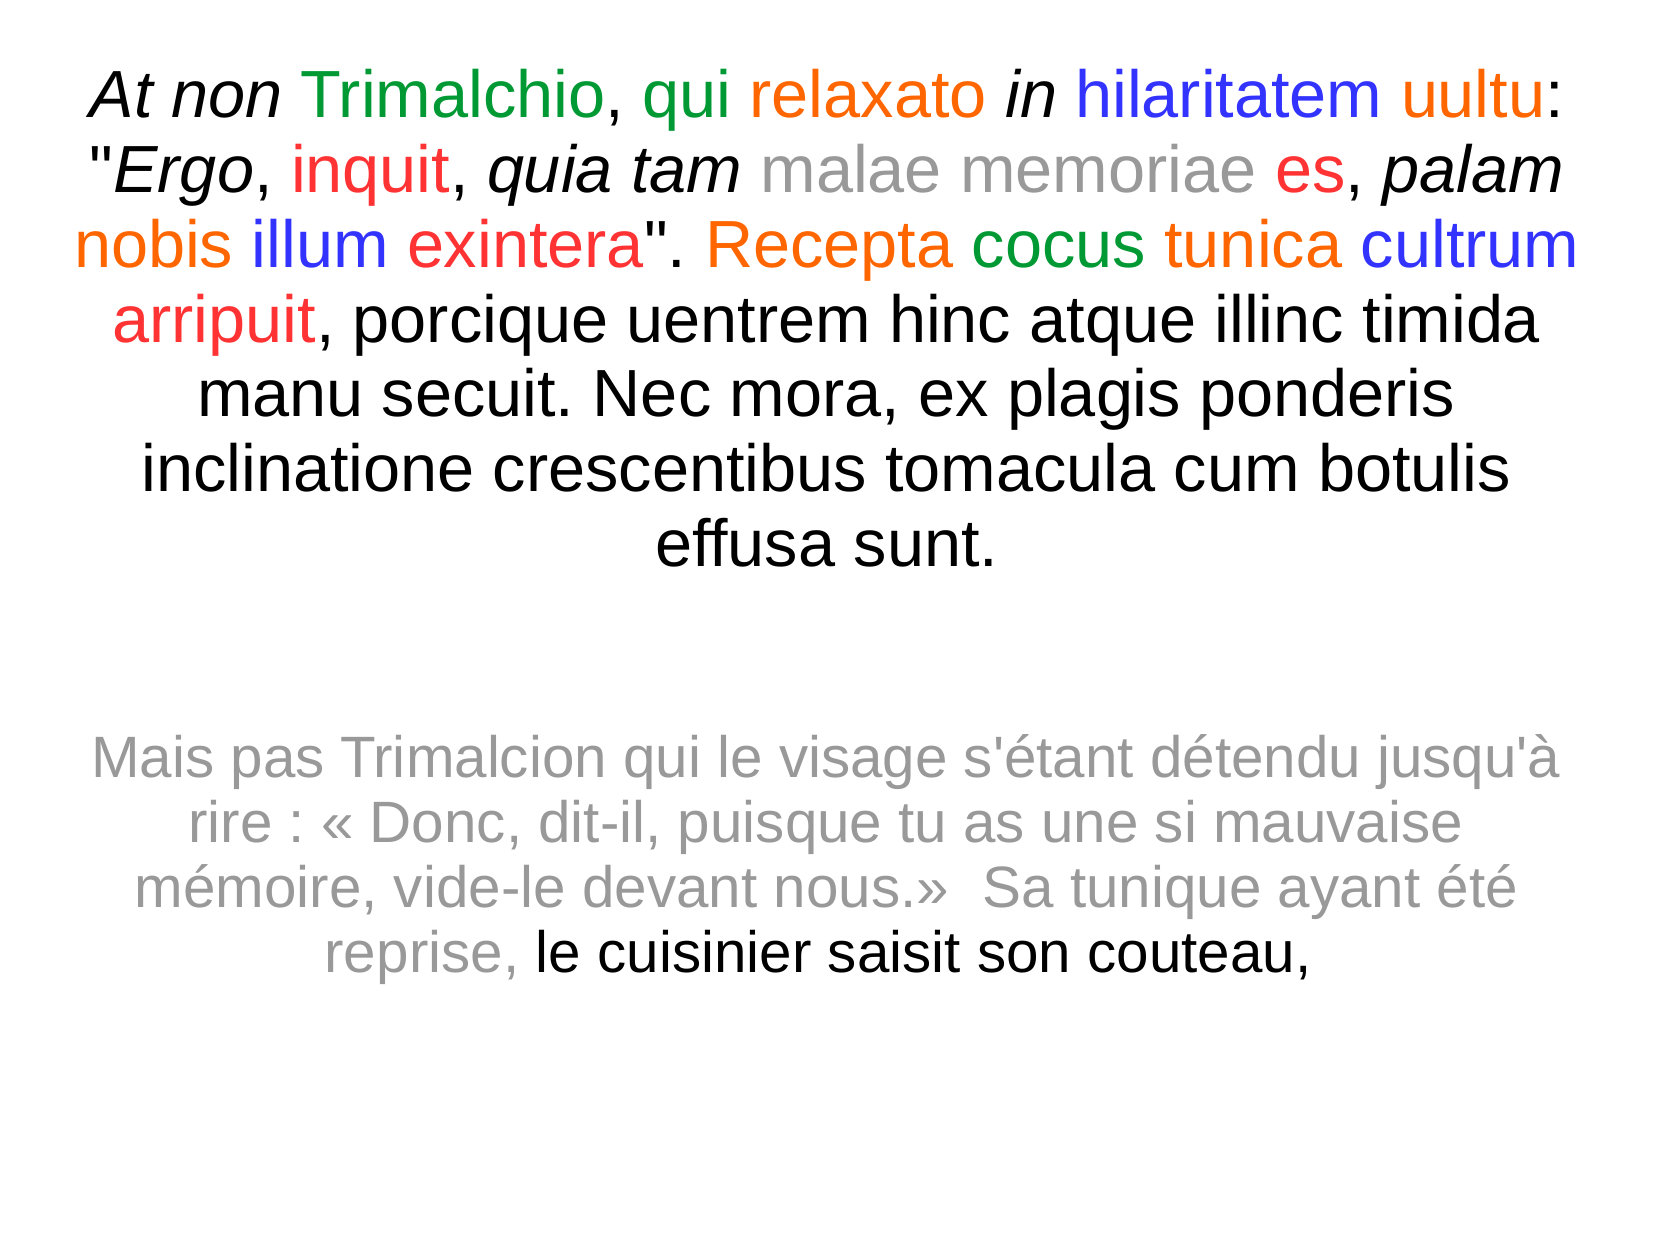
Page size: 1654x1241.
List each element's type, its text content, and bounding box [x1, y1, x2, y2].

title At non Trimalchio, qui relaxato in hilaritatem uultu: "Ergo, inquit, quia tam malae memoriae es, palam nobis illum exintera". Recepta cocus tunica cultrum arripuit, porcique uentrem hinc atque illinc timida manu secuit. Nec mora, ex plagis ponderis inclinatione crescentibus tomacula cum botulis effusa sunt. [47, 35, 1607, 603]
subtitle Mais pas Trimalcion qui le visage s'étant détendu jusqu'à rire : « Donc, dit-il, puisque tu as une si mauvaise mémoire, vide-le devant nous.» Sa tunique ayant été reprise, le cuisinier saisit son couteau, [82, 601, 1571, 1109]
